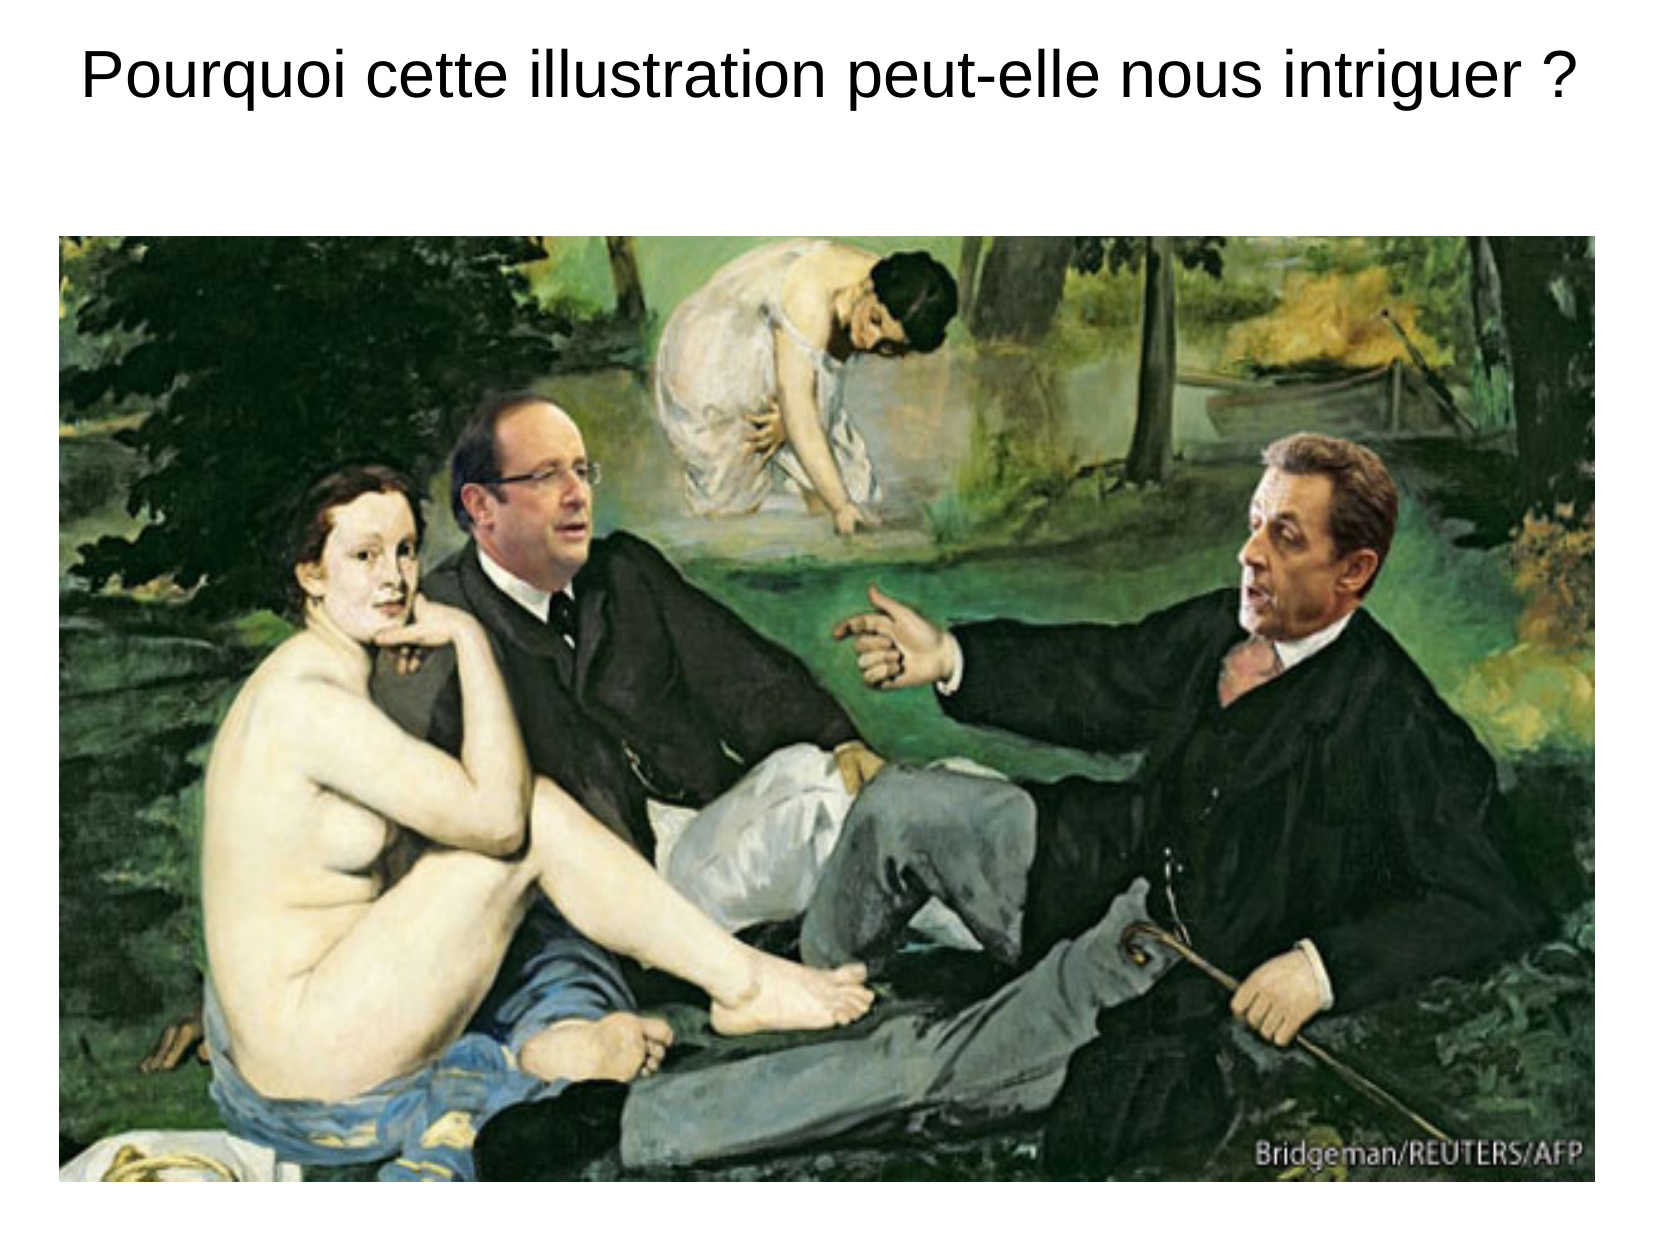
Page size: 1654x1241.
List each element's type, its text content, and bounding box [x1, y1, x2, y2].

text_box Pourquoi cette illustration peut-elle nous intriguer ? [65, 29, 1595, 120]
picture [59, 236, 1595, 1182]
